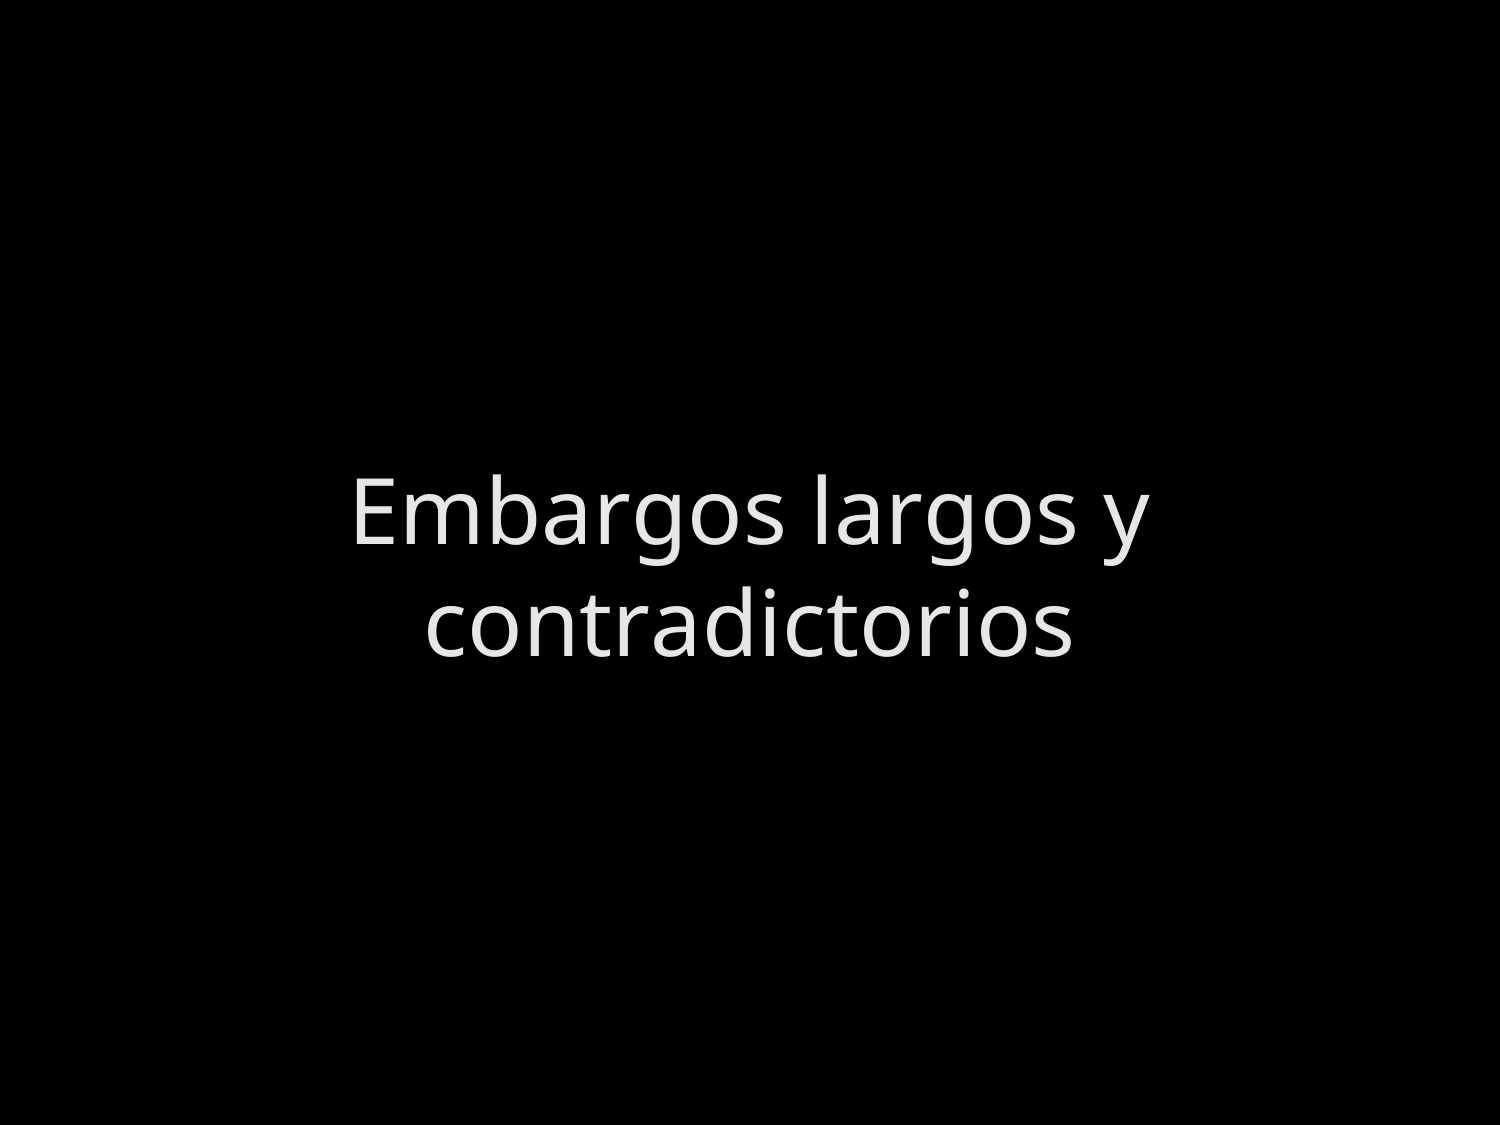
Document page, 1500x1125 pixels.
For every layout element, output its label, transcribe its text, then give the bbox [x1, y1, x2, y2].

subtitle Embargos largos y contradictorios [109, 112, 1391, 1013]
